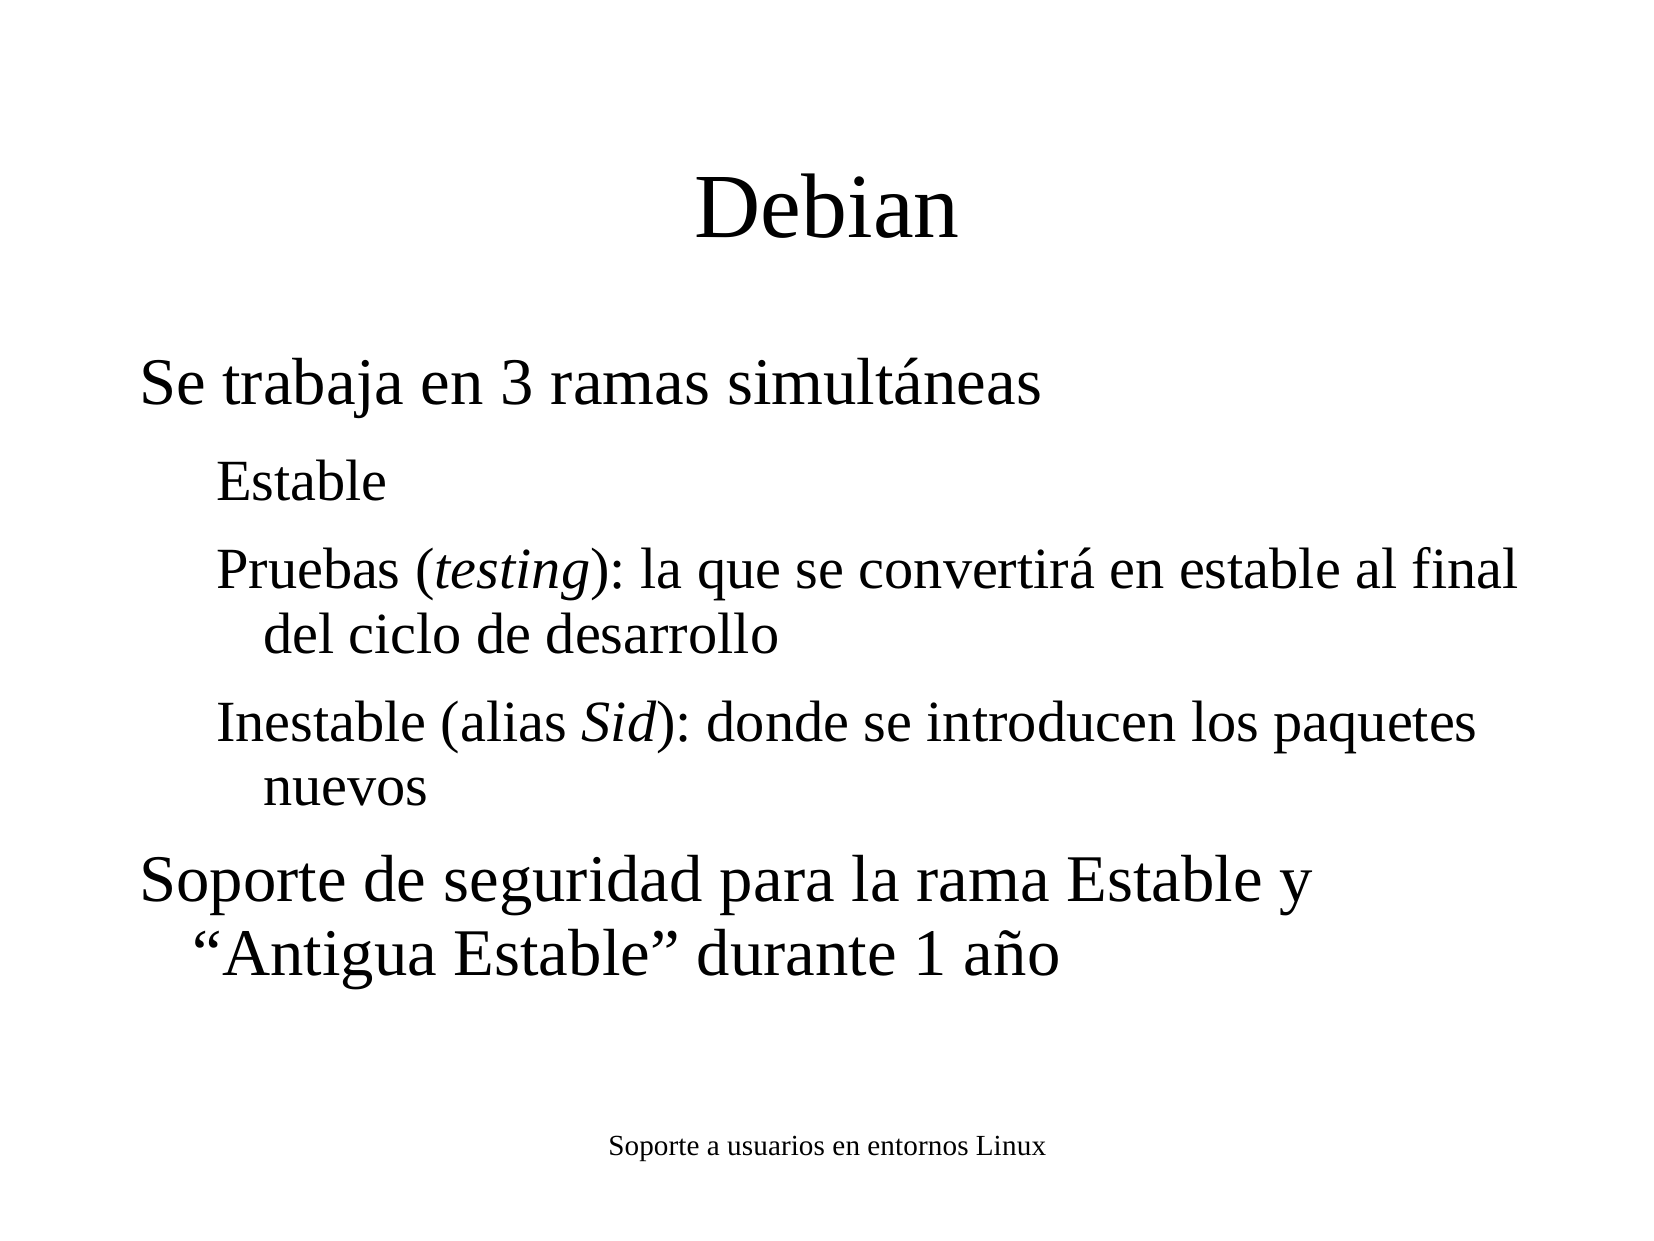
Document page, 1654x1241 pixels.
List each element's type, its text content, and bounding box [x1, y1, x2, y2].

title Debian [121, 102, 1534, 311]
list Se trabaja en 3 ramas simultáneas Estable Pruebas (testing): la que se convertirá en estable al final del ciclo de desarrollo Inestable (alias Sid): donde se introducen los paquetes nuevos Soporte de seguridad para la rama Estable y “Antigua Estable” durante 1 año [121, 344, 1534, 1127]
